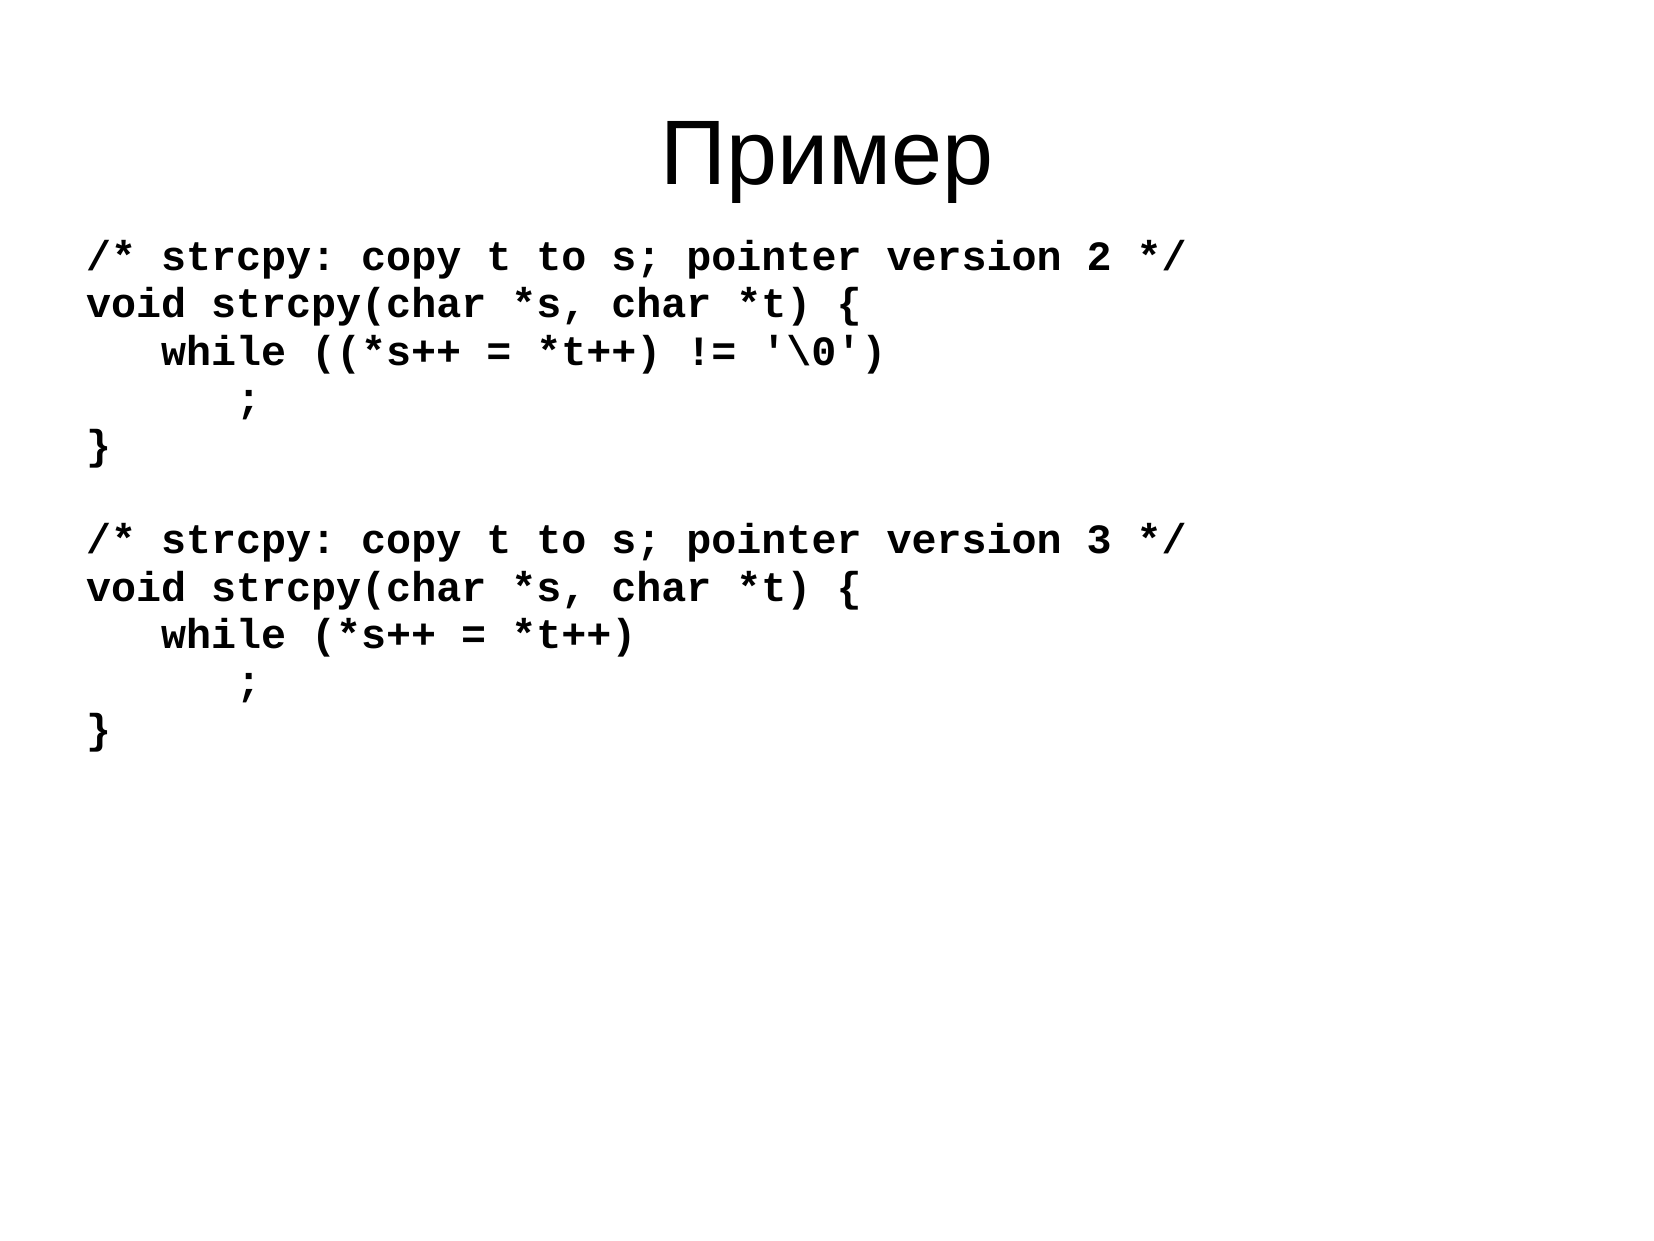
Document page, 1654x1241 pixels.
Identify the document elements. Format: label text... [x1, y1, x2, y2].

text_box /* strcpy: copy t to s; pointer version 2 */ void strcpy(char *s, char *t) { while ((*s++ = *t++) != '\0') ; } /* strcpy: copy t to s; pointer version 3 */ void strcpy(char *s, char *t) { while (*s++ = *t++) ; } [71, 228, 1637, 769]
title Пример [82, 49, 1571, 228]
